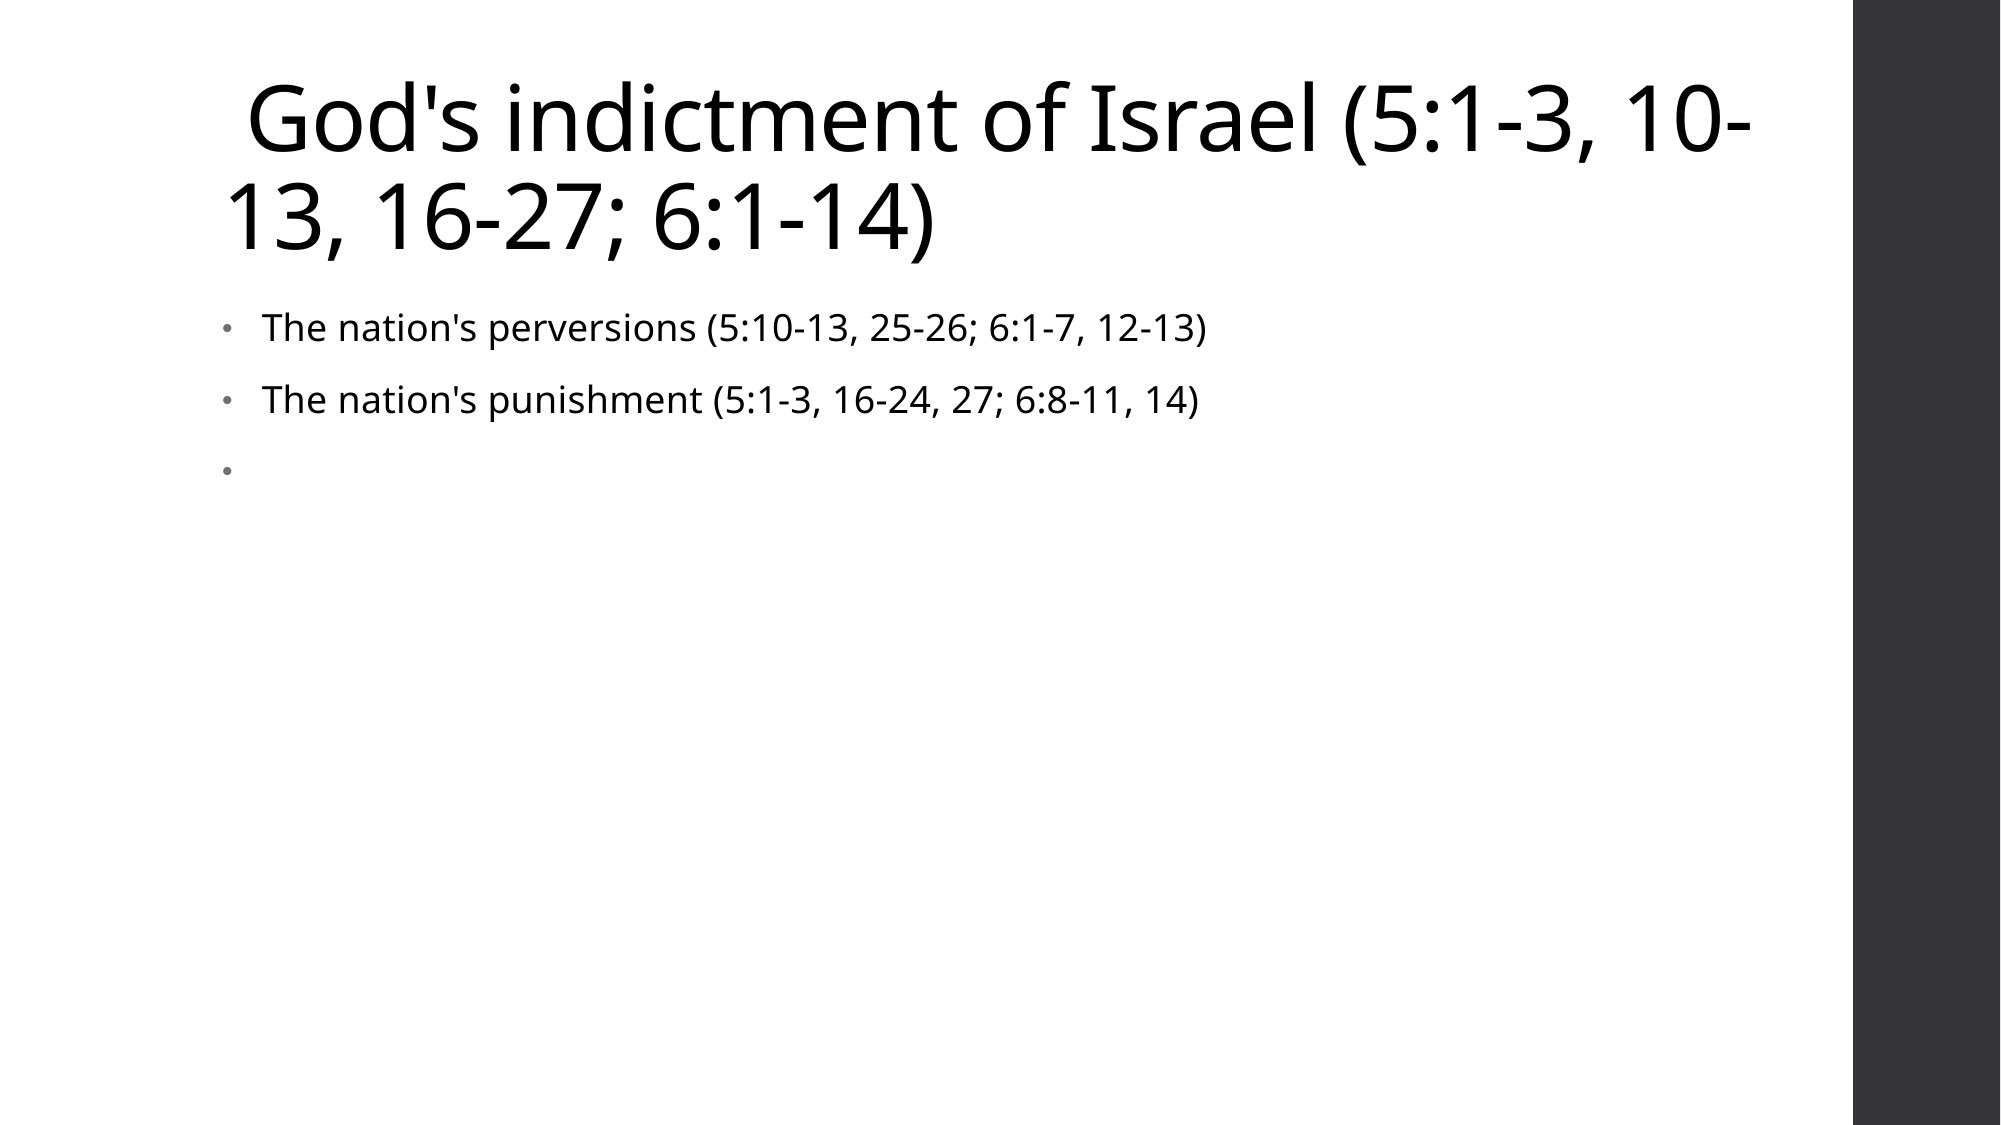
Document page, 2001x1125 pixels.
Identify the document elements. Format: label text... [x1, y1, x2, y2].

title God's indictment of Israel (5:1-3, 10-13, 16-27; 6:1-14) [206, 60, 1797, 278]
list The nation's perversions (5:10-13, 25-26; 6:1-7, 12-13) The nation's punishment (5:1-3, 16-24, 27; 6:8-11, 14) [206, 299, 1617, 1014]
